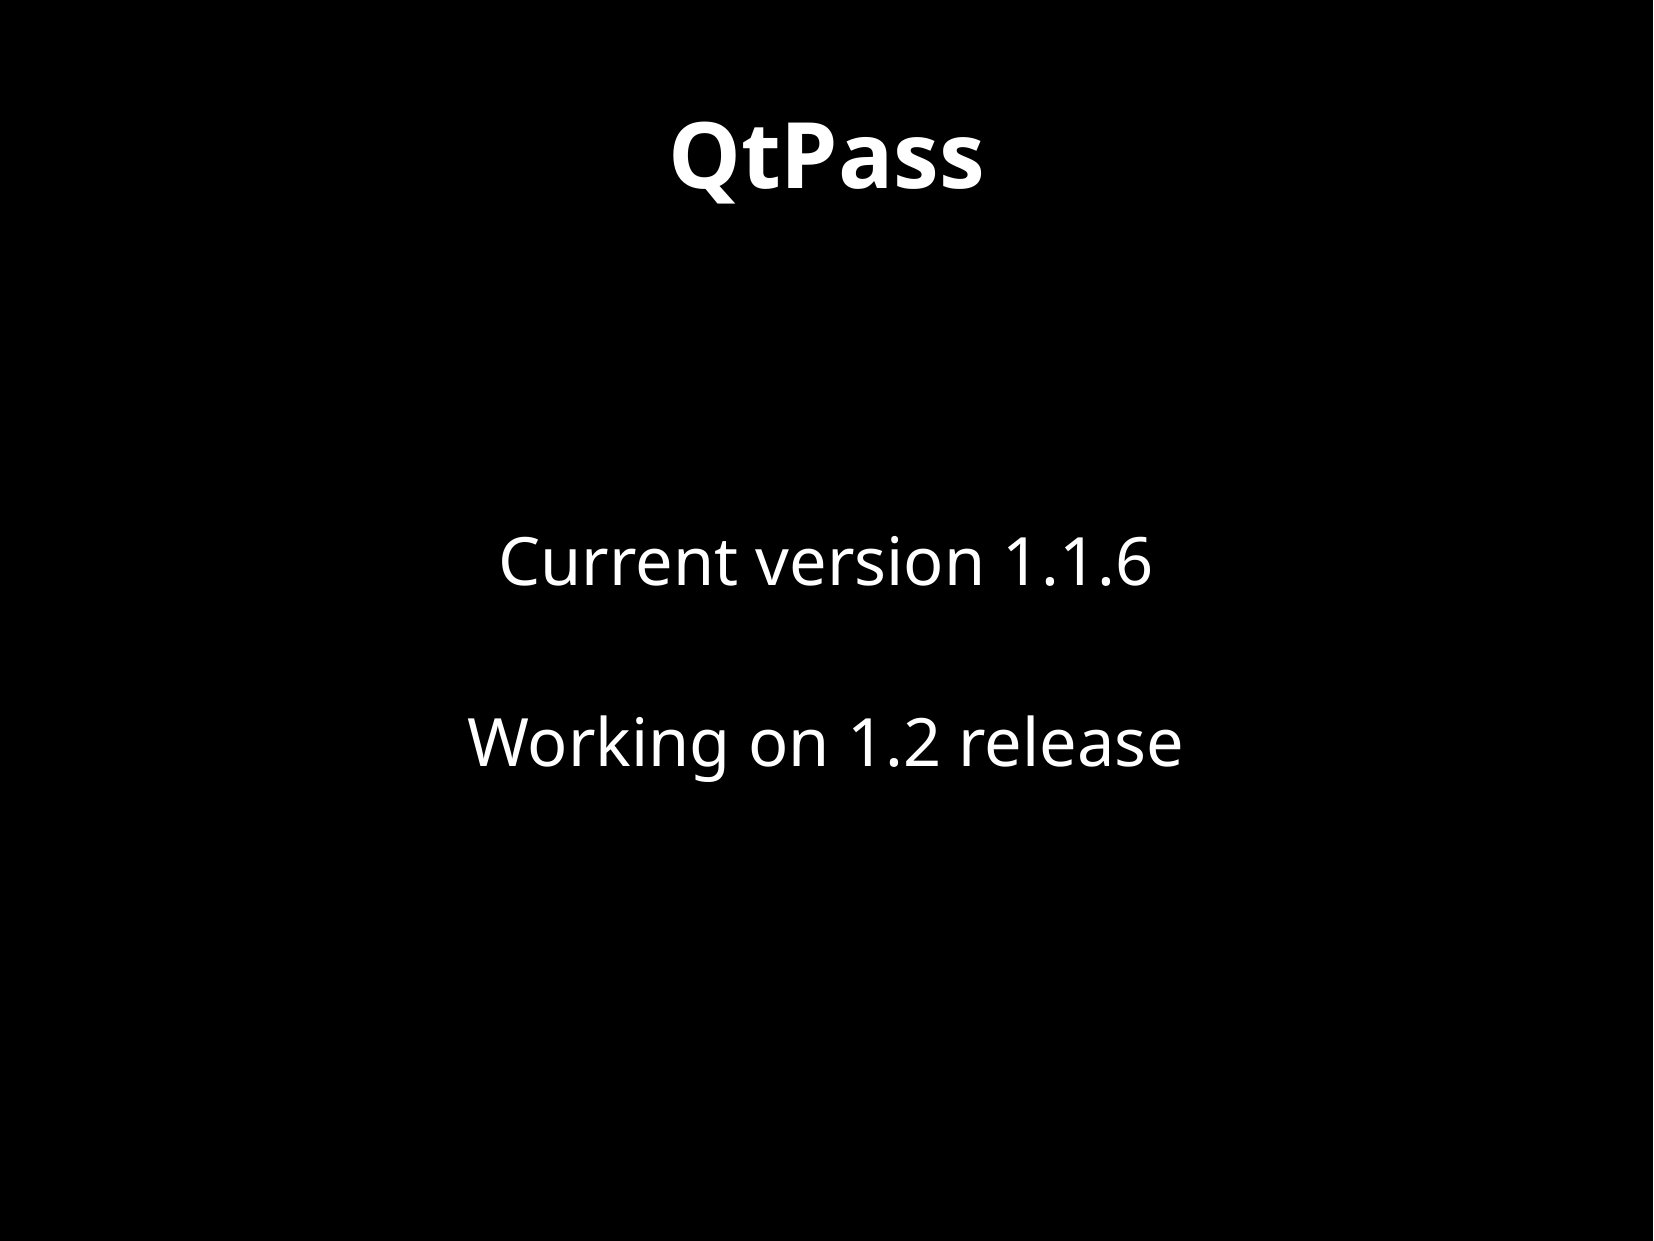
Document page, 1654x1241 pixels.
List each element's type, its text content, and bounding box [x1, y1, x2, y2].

subtitle Current version 1.1.6 Working on 1.2 release [82, 290, 1571, 1010]
title QtPass [82, 49, 1571, 257]
